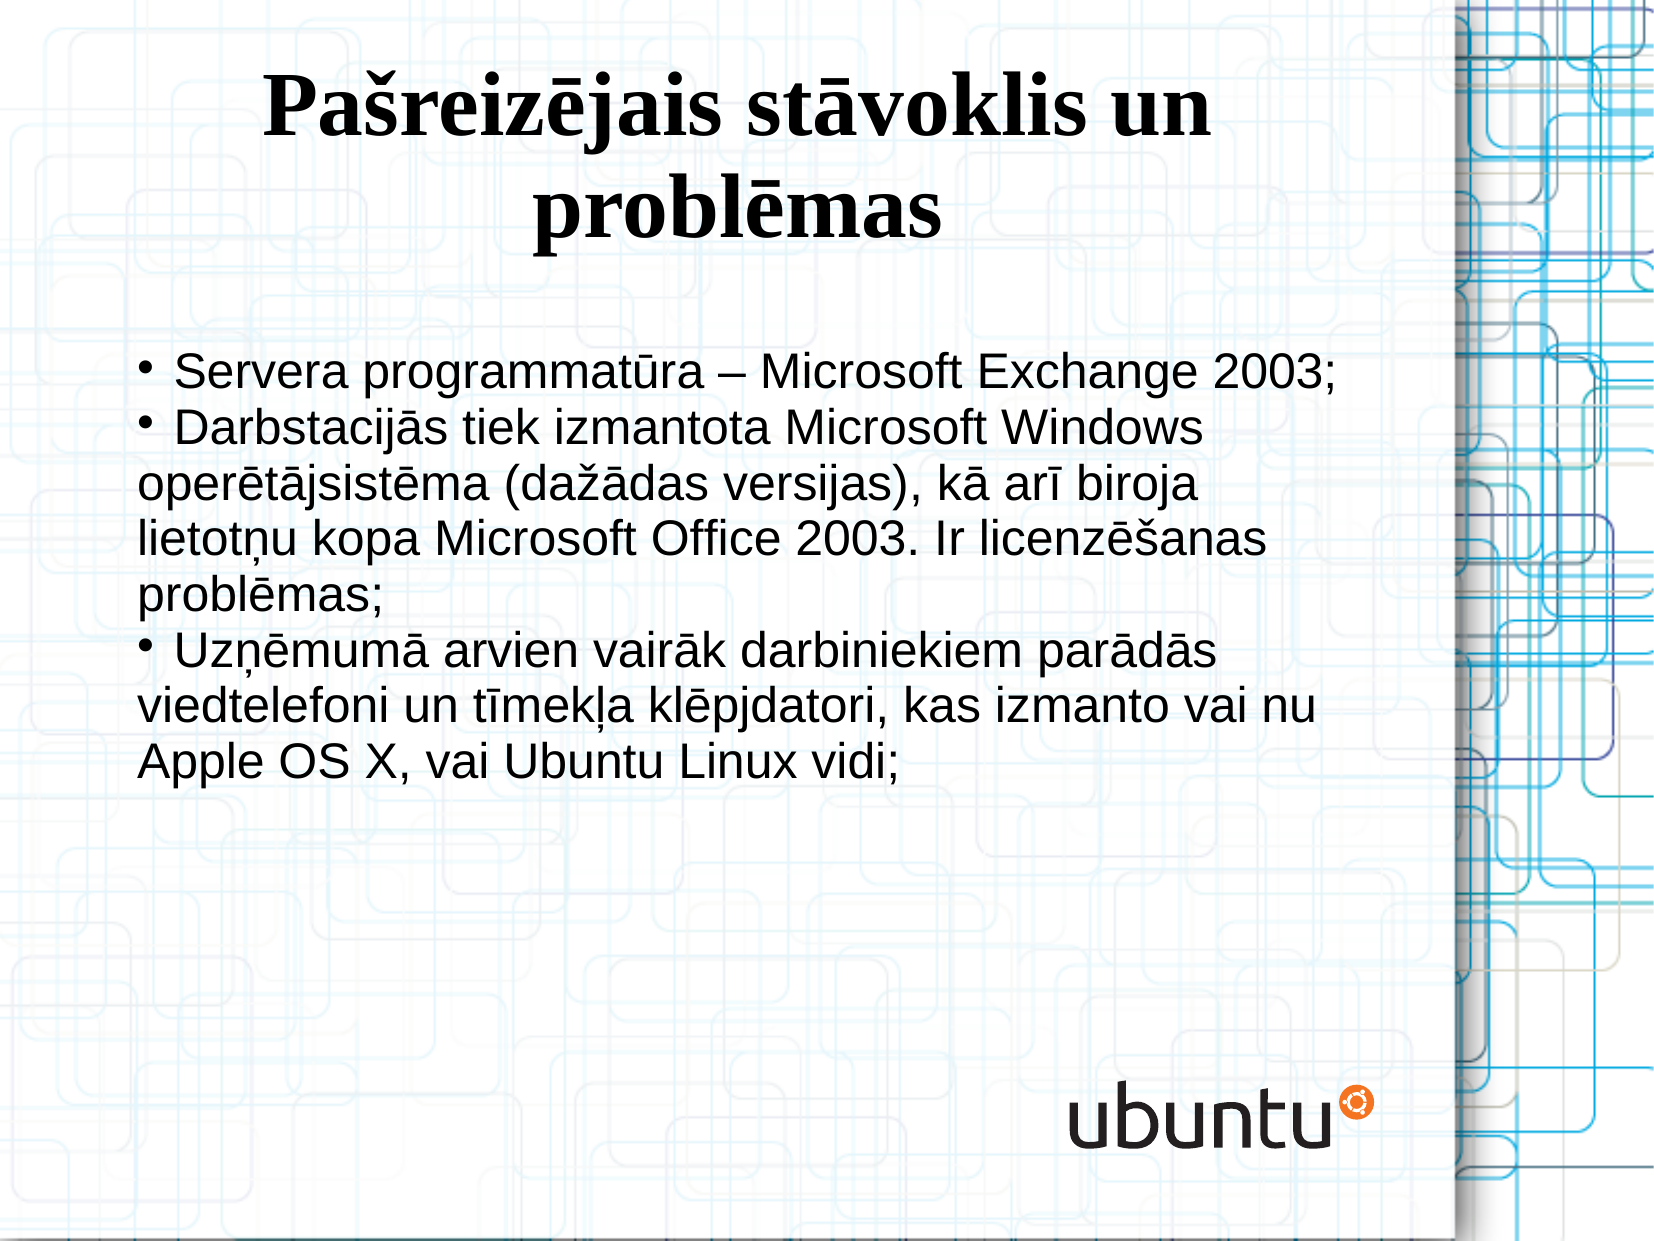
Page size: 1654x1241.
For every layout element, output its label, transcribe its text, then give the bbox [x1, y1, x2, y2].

text_box Servera programmatūra – Microsoft Exchange 2003; Darbstacijās tiek izmantota Microsoft Windows operētājsistēma (dažādas versijas), kā arī biroja lietotņu kopa Microsoft Office 2003. Ir licenzēšanas problēmas; Uzņēmumā arvien vairāk darbiniekiem parādās viedtelefoni un tīmekļa klēpjdatori, kas izmanto vai nu Apple OS X, vai Ubuntu Linux vidi; [122, 333, 1363, 887]
title Pašreizējais stāvoklis un problēmas [59, 47, 1418, 259]
picture [0, 0, 1654, 1241]
